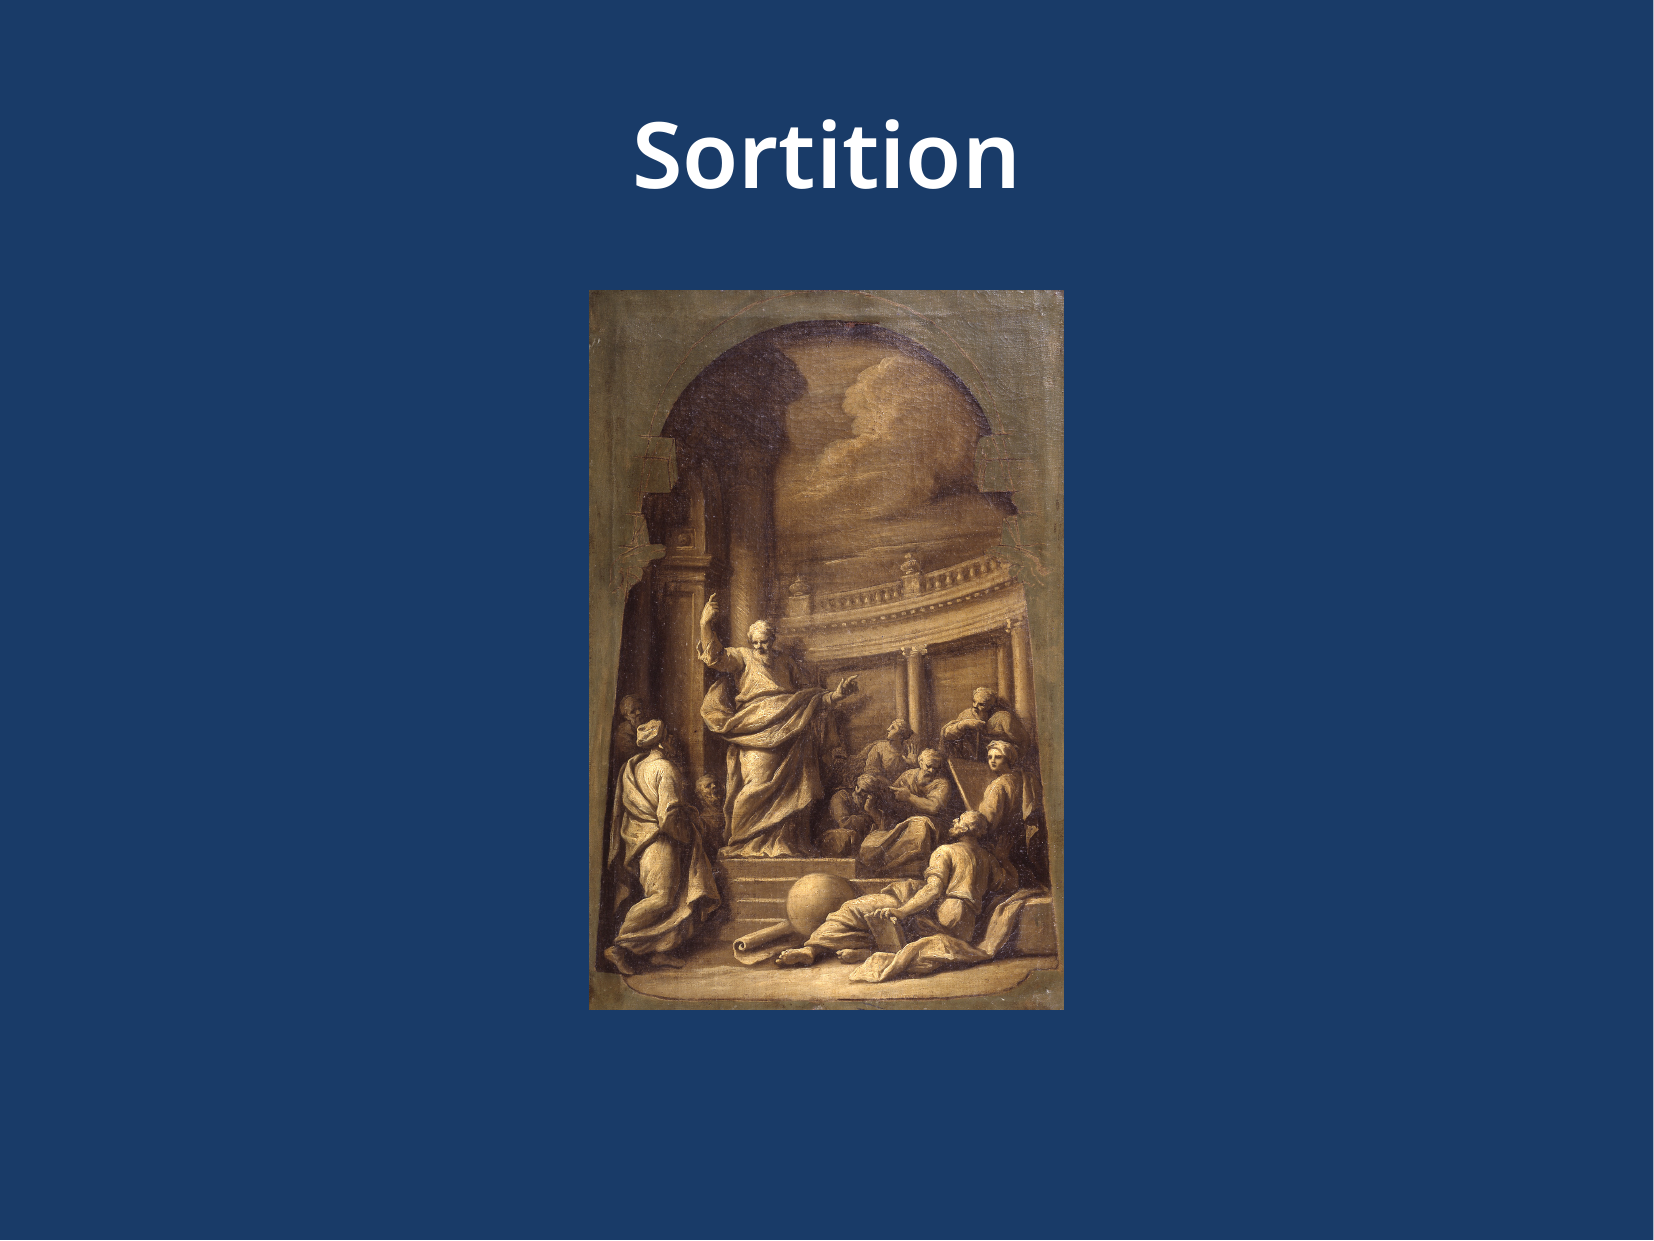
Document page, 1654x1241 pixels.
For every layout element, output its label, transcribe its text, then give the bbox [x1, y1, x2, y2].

picture [589, 290, 1064, 1010]
title Sortition [82, 49, 1571, 257]
